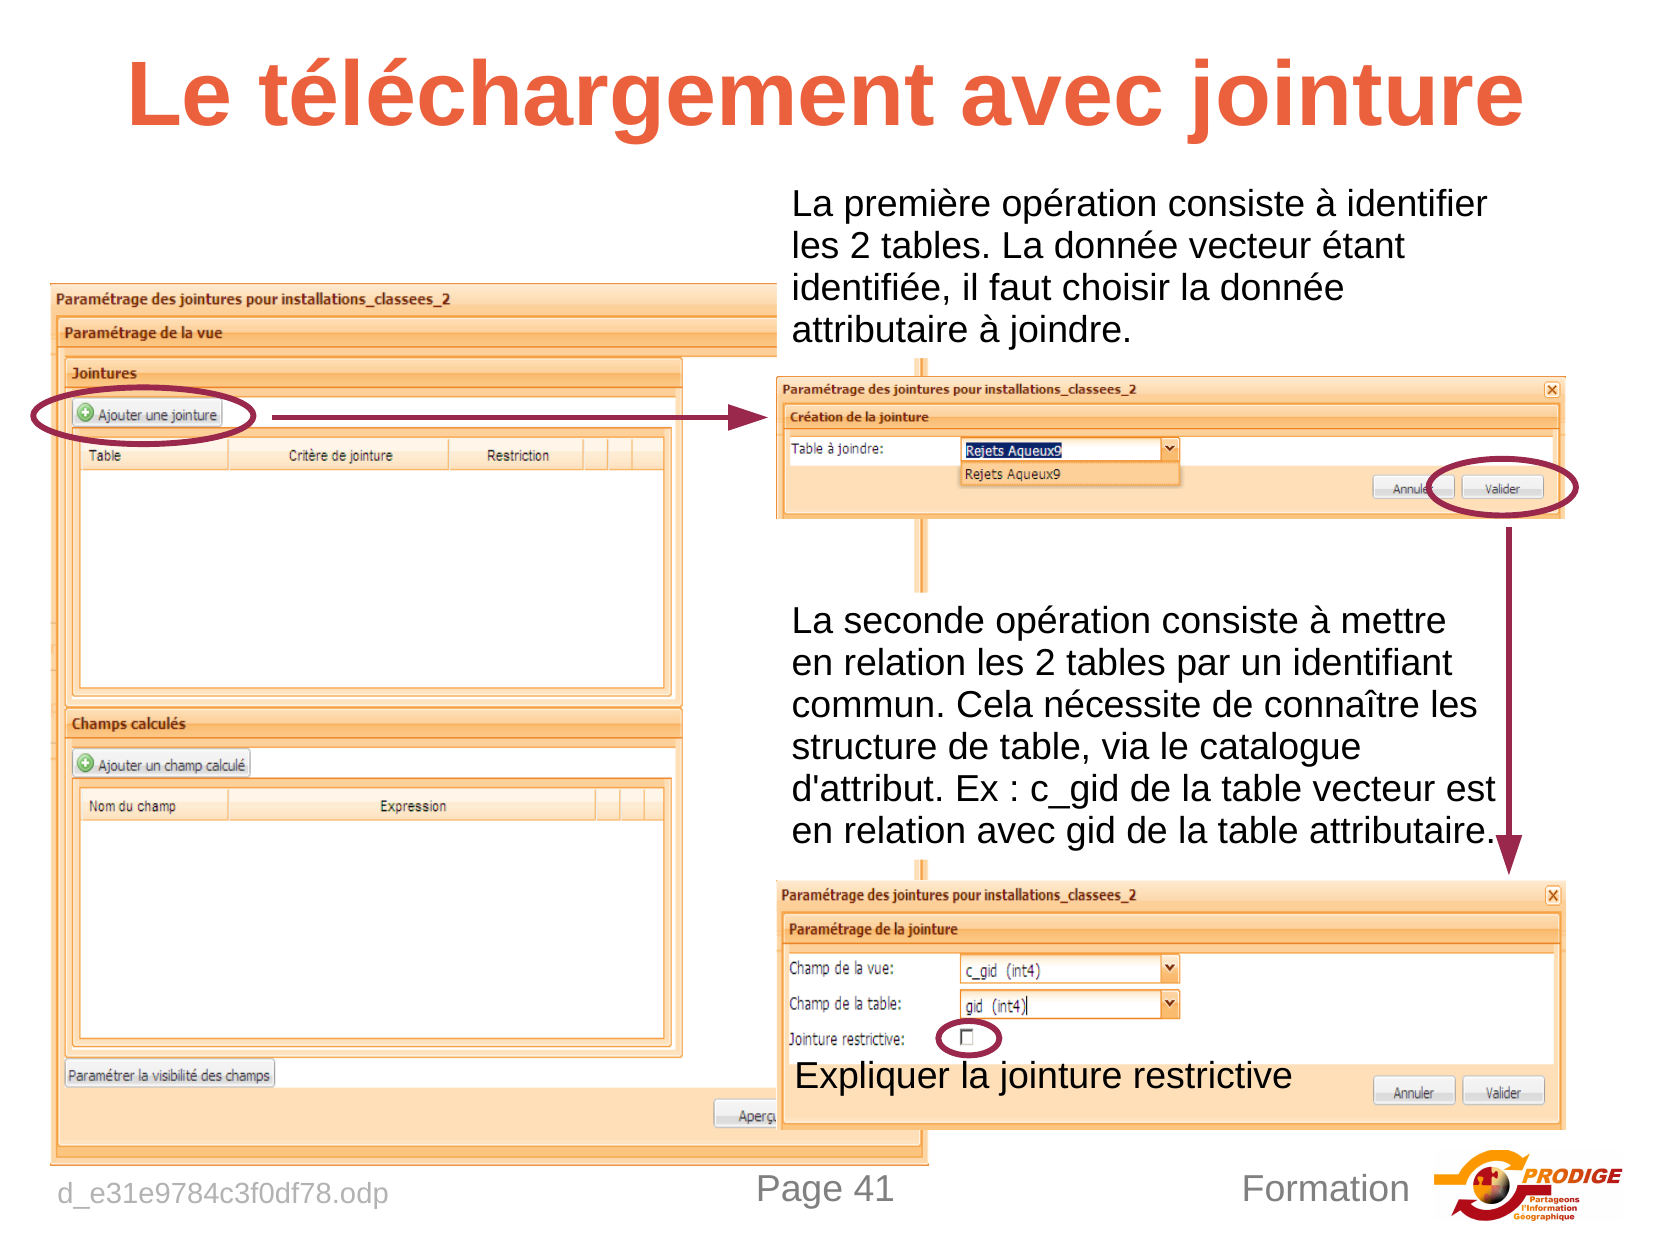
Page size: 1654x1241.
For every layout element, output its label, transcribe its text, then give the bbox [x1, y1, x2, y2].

text_box Expliquer la jointure restrictive [779, 1047, 1309, 1105]
picture [1516, 506, 1566, 519]
picture [50, 283, 1566, 1166]
text_box La première opération consiste à identifier les 2 tables. La donnée vecteur étant identifiée, il faut choisir la donnée attributaire à joindre. [776, 175, 1504, 359]
picture [1434, 1150, 1623, 1221]
picture [50, 391, 250, 441]
picture [1432, 462, 1566, 512]
title Le téléchargement avec jointure [82, 0, 1571, 191]
text_box La seconde opération consiste à mettre en relation les 2 tables par un identifiant commun. Cela nécessite de connaître les structure de table, via le catalogue d'attribut. Ex : c_gid de la table vecteur est en relation avec gid de la table attributaire. [776, 592, 1506, 860]
